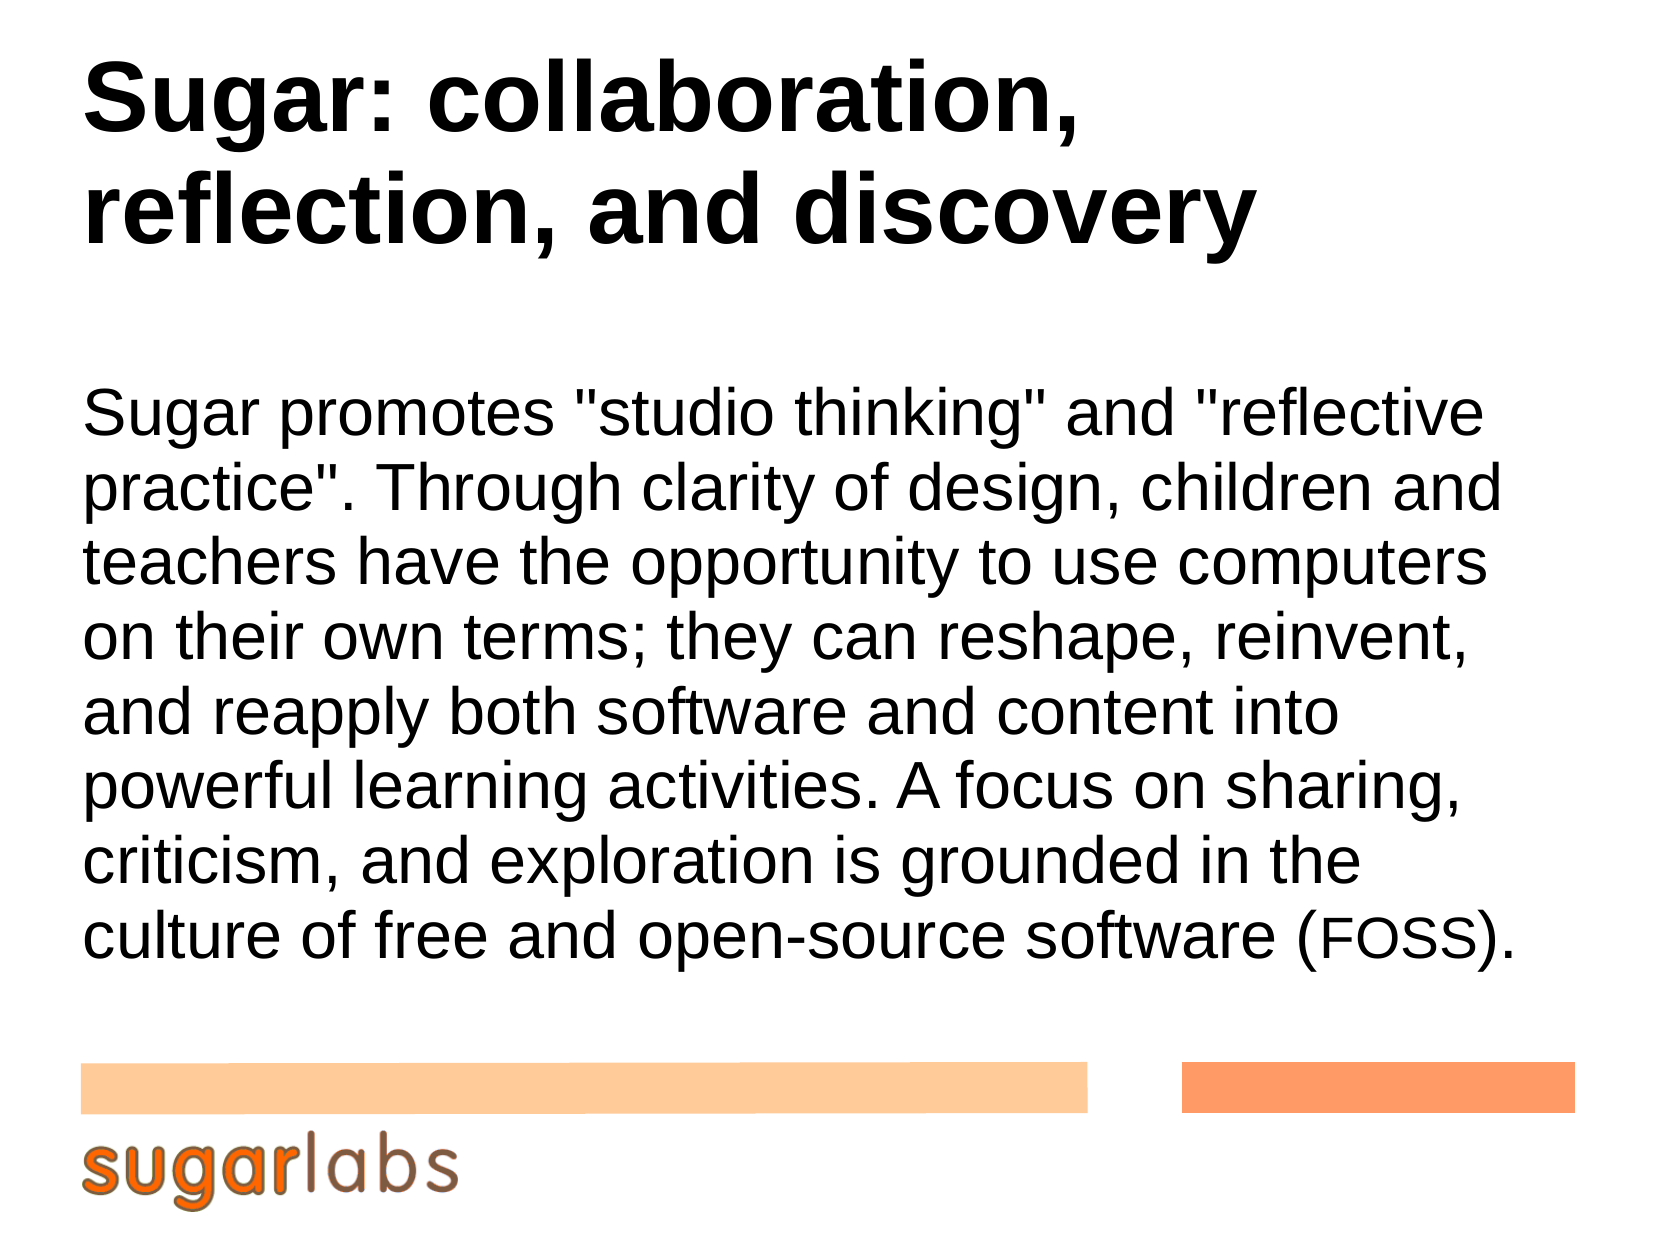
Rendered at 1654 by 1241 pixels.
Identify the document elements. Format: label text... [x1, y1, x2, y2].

picture [82, 1130, 458, 1212]
subtitle Sugar promotes "studio thinking" and "reflective practice". Through clarity of design, children and teachers have the opportunity to use computers on their own terms; they can reshape, reinvent, and reapply both software and content into powerful learning activities. A focus on sharing, criticism, and exploration is grounded in the culture of free and open-source software (FOSS). [82, 297, 1571, 1051]
title Sugar: collaboration, reflection, and discovery [82, 24, 1571, 282]
